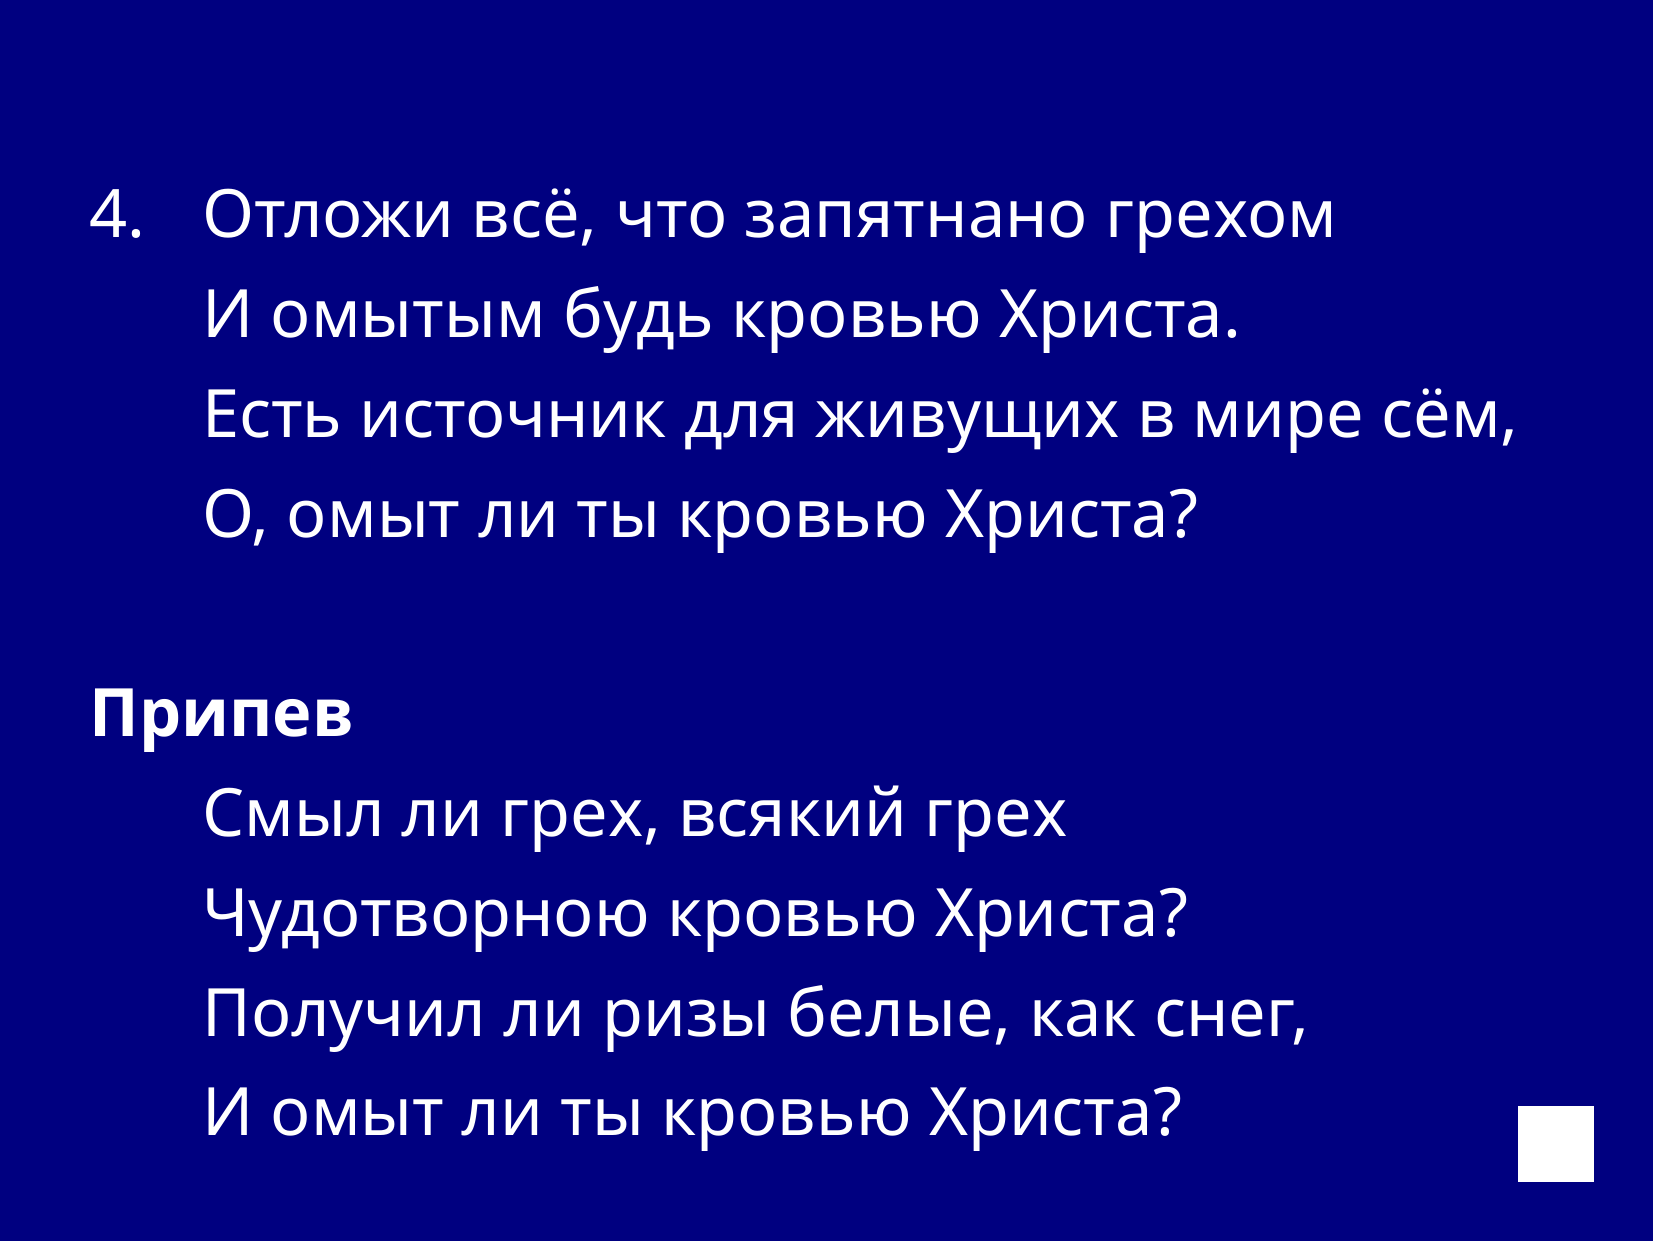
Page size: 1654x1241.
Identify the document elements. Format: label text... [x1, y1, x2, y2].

text_box [1518, 1163, 1594, 1182]
text_box 4. Отложи всё, что запятнано грехом И омытым будь кровью Христа. Есть источник для живущих в мире сём, О, омыт ли ты кровью Христа? Припев Смыл ли грех, всякий грех Чудотворною кровью Христа? Получил ли ризы белые, как снег, И омыт ли ты кровью Христа? [75, 150, 1653, 1163]
